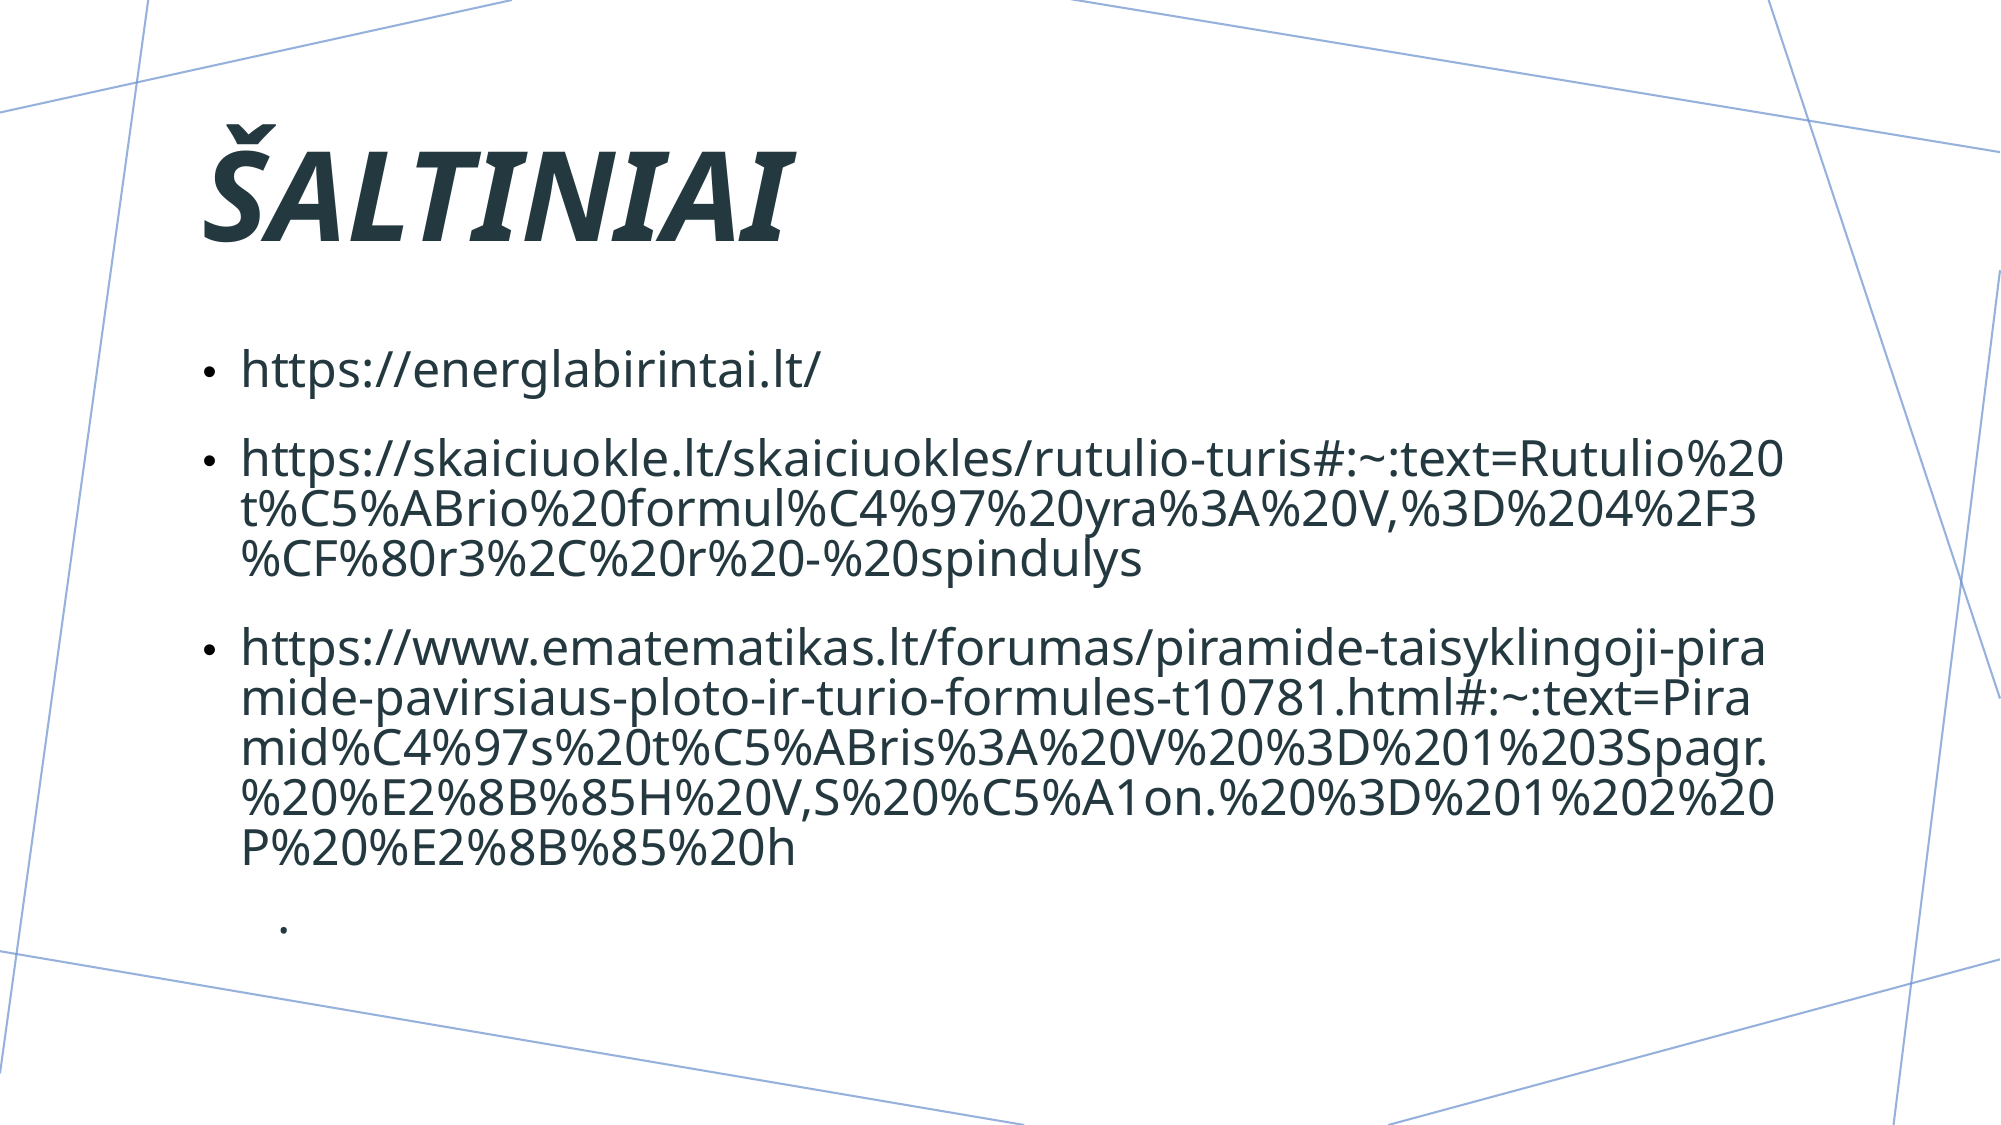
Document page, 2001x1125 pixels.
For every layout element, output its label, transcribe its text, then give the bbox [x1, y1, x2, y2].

list https://energlabirintai.lt/ https://skaiciuokle.lt/skaiciuokles/rutulio-turis#:~:text=Rutulio%20t%C5%ABrio%20formul%C4%97%20yra%3A%20V,%3D%204%2F3%CF%80r3%2C%20r%20-%20spindulys https://www.ematematikas.lt/forumas/piramide-taisyklingoji-piramide-pavirsiaus-ploto-ir-turio-formules-t10781.html#:~:text=Piramid%C4%97s%20t%C5%ABris%3A%20V%20%3D%201%203Spagr.%20%E2%8B%85H%20V,S%20%C5%A1on.%20%3D%201%202%20P%20%E2%8B%85%20h. [187, 329, 1813, 990]
title Šaltiniai [187, 87, 1813, 315]
